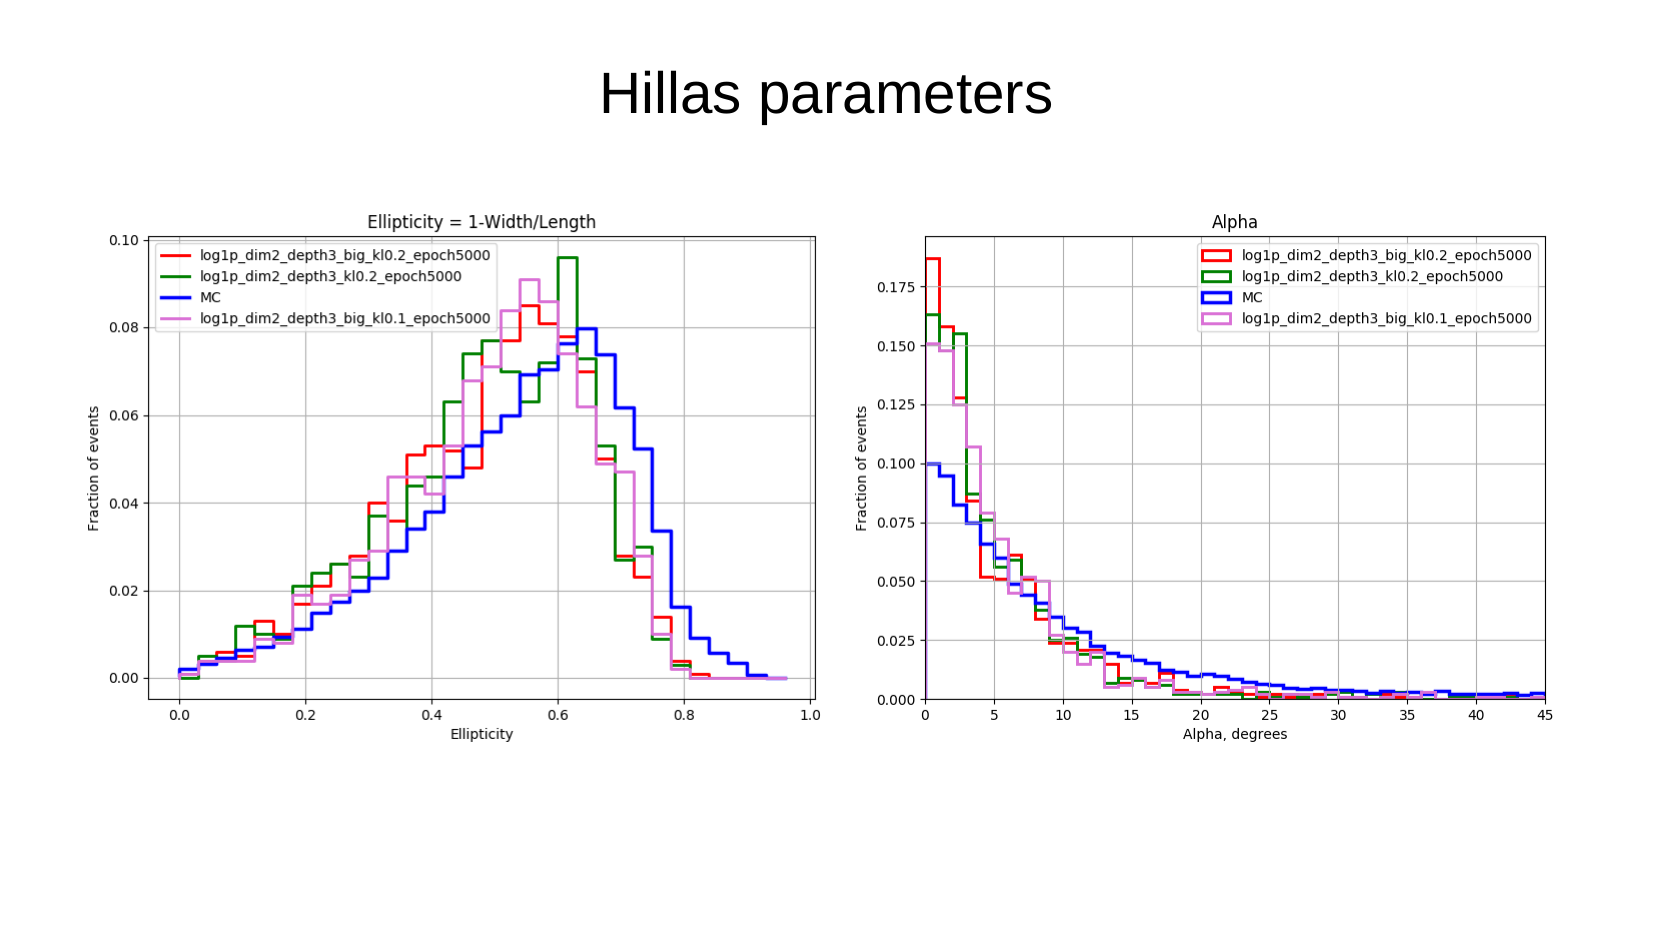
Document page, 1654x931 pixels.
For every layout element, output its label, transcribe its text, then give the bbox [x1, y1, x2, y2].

picture [41, 164, 1625, 766]
title Hillas parameters [82, 37, 1571, 151]
